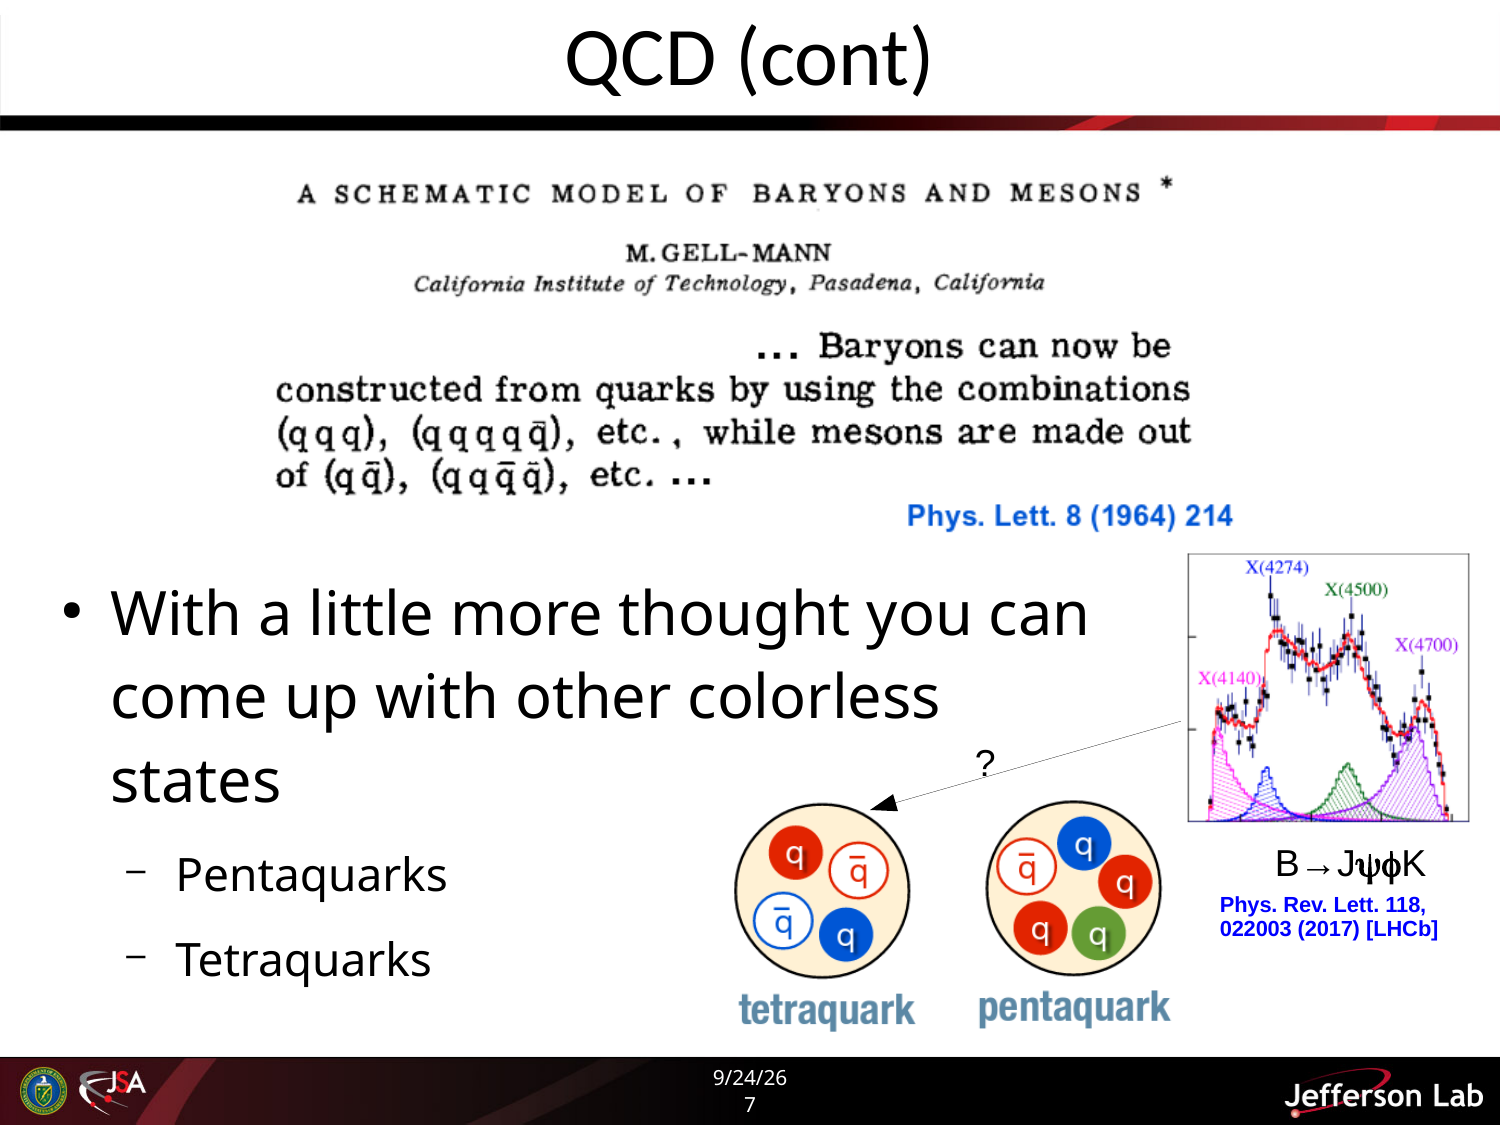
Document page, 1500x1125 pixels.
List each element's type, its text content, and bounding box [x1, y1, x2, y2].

list With a little more thought you can come up with other colorless states Pentaquarks Tetraquarks [45, 570, 1111, 991]
text_box ? [960, 735, 1021, 867]
text_box 4/11/19 [575, 1048, 925, 1109]
picture [0, 0, 1500, 1125]
text_box B→JyfK [1260, 841, 1456, 885]
text_box Phys. Rev. Lett. 118, 022003 (2017) [LHCb] [1205, 885, 1486, 948]
title QCD (cont) [75, 23, 1425, 107]
